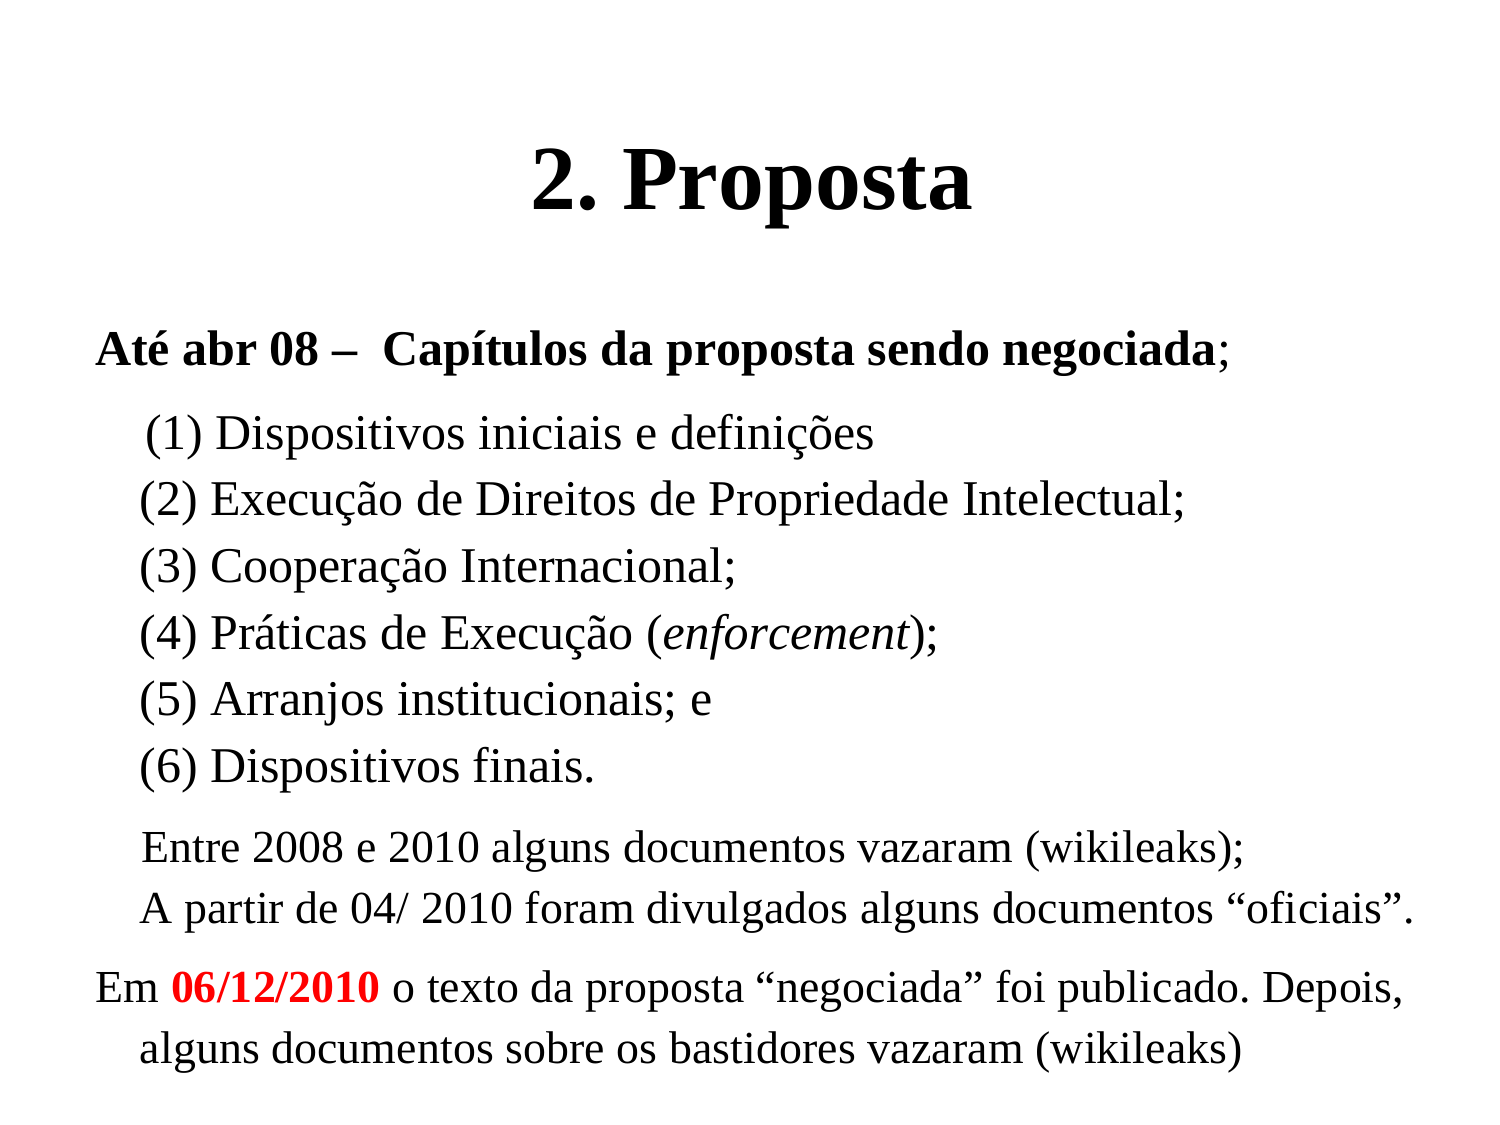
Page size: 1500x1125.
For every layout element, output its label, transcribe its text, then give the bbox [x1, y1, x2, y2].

title 2. Proposta [87, 52, 1416, 246]
text_box Até abr 08 – Capítulos da proposta sendo negociada; (1) Dispositivos iniciais e definições (2) Execução de Direitos de Propriedade Intelectual; (3) Cooperação Internacional; (4) Práticas de Execução (enforcement); (5) Arranjos institucionais; e (6) Dispositivos finais. Entre 2008 e 2010 alguns documentos vazaram (wikileaks); A partir de 04/ 2010 foram divulgados alguns documentos “oficiais”. Em 06/12/2010 o texto da proposta “negociada” foi publicado. Depois, alguns documentos sobre os bastidores vazaram (wikileaks) [80, 246, 1434, 1082]
